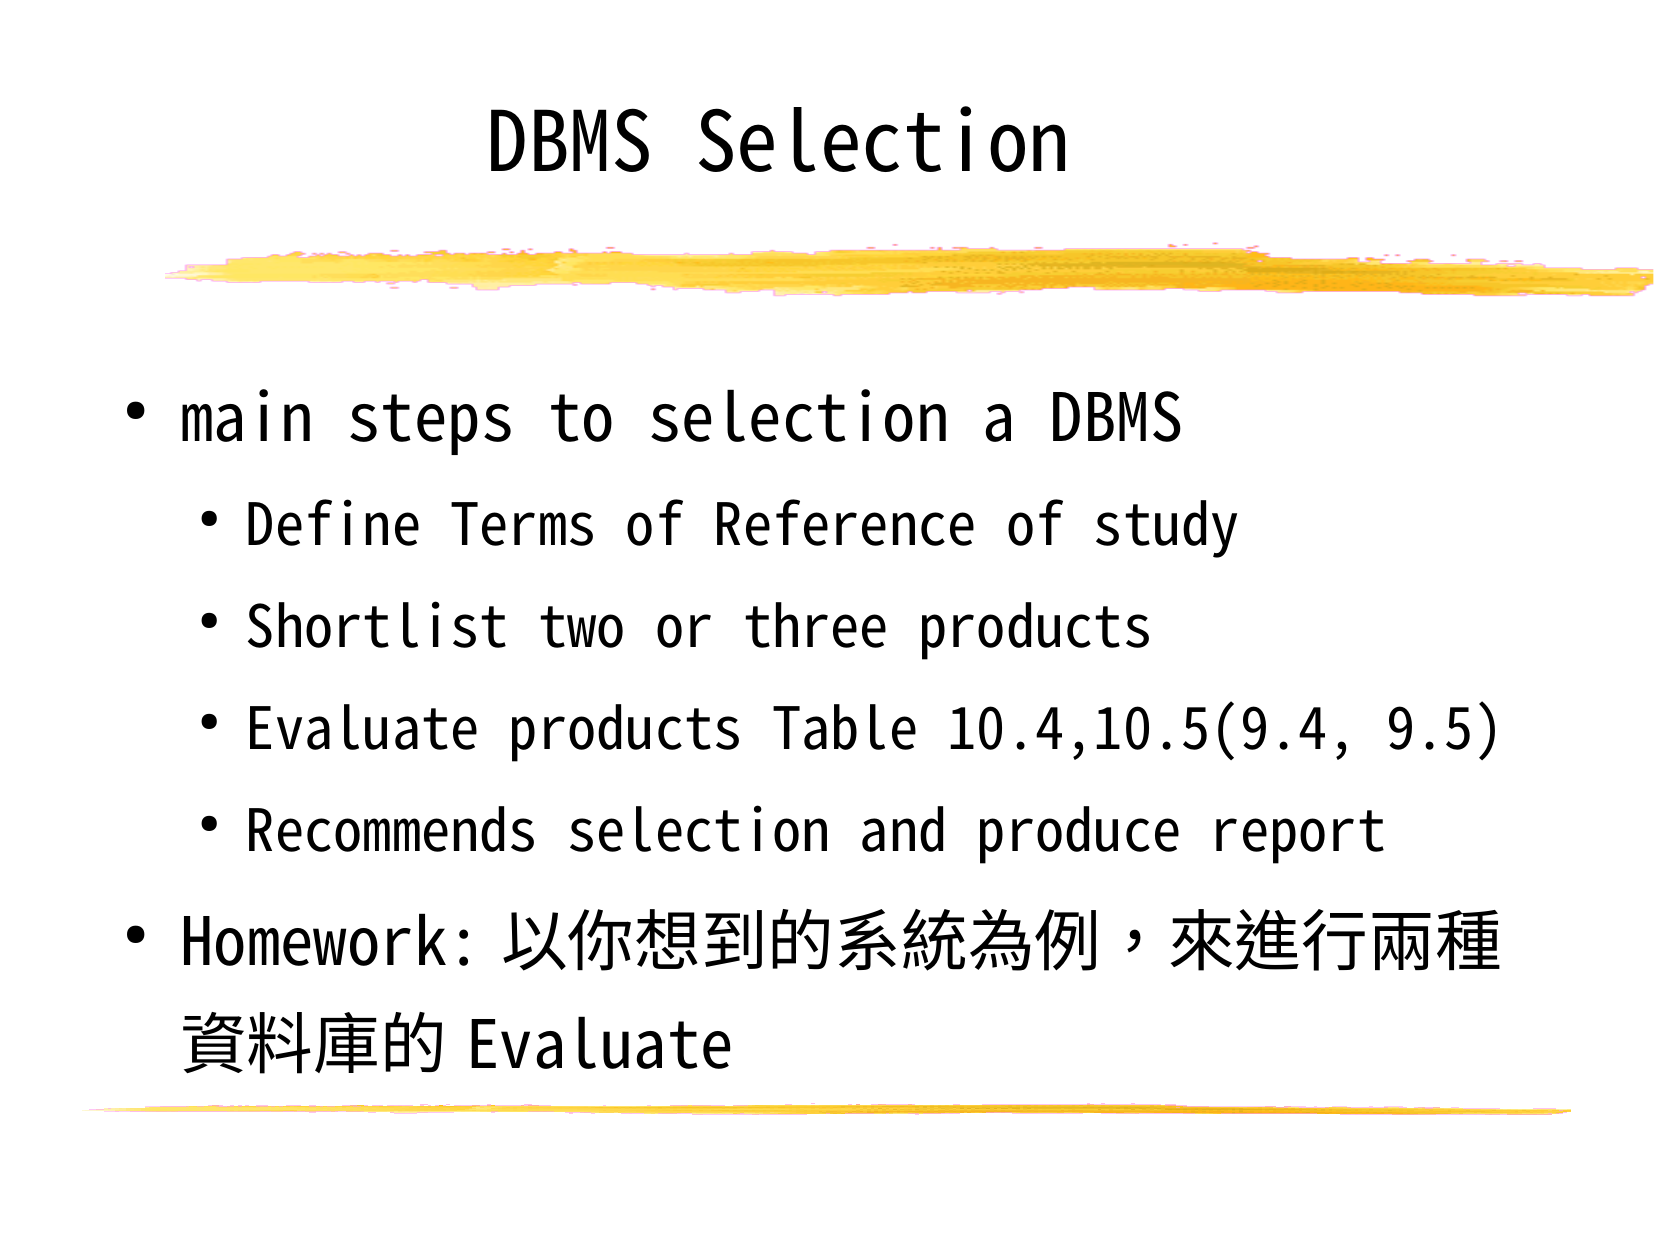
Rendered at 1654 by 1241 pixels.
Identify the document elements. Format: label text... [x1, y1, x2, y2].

list main steps to selection a DBMS Define Terms of Reference of study Shortlist two or three products Evaluate products Table 10.4,10.5(9.4, 9.5) Recommends selection and produce report Homework:以你想到的系統為例，來進行兩種資料庫的Evaluate [124, 358, 1530, 1103]
picture [165, 237, 1654, 308]
title DBMS Selection [76, 28, 1482, 235]
picture [82, 1102, 1571, 1117]
